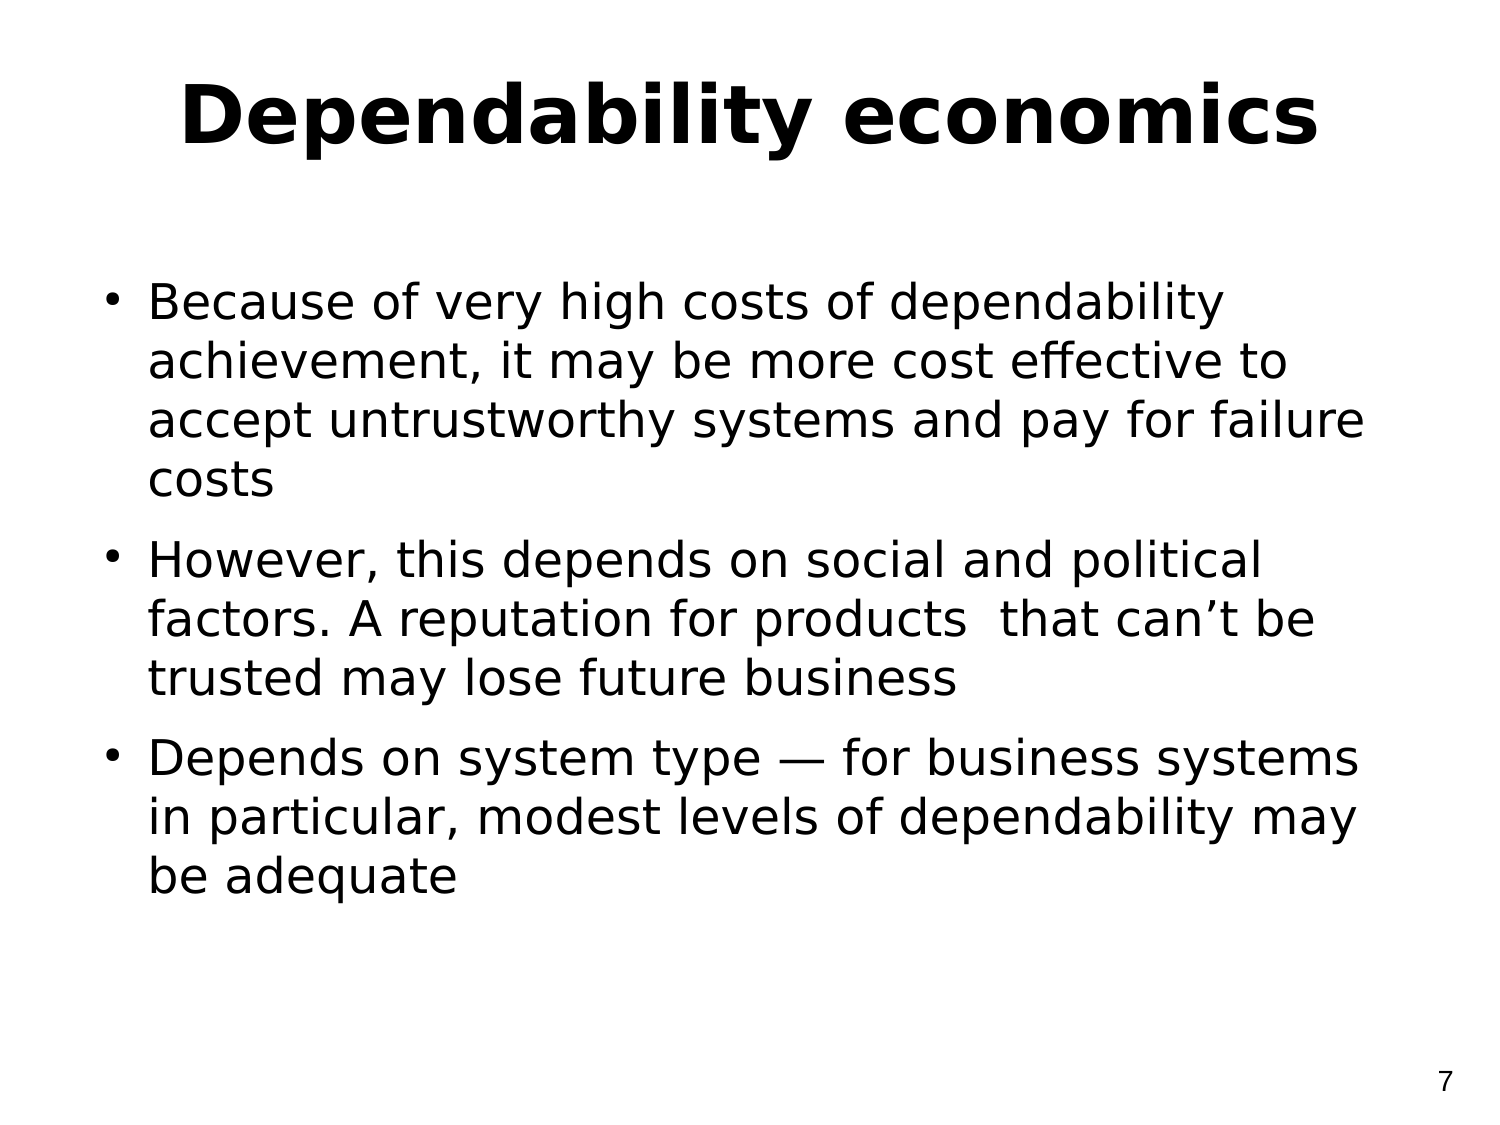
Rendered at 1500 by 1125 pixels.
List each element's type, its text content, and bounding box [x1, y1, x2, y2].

title Dependability economics [75, 44, 1425, 177]
list Because of very high costs of dependability achievement, it may be more cost effective to accept untrustworthy systems and pay for failure costs However, this depends on social and political factors. A reputation for products that can’t be trusted may lose future business Depends on system type — for business systems in particular, modest levels of dependability may be adequate [75, 263, 1425, 916]
